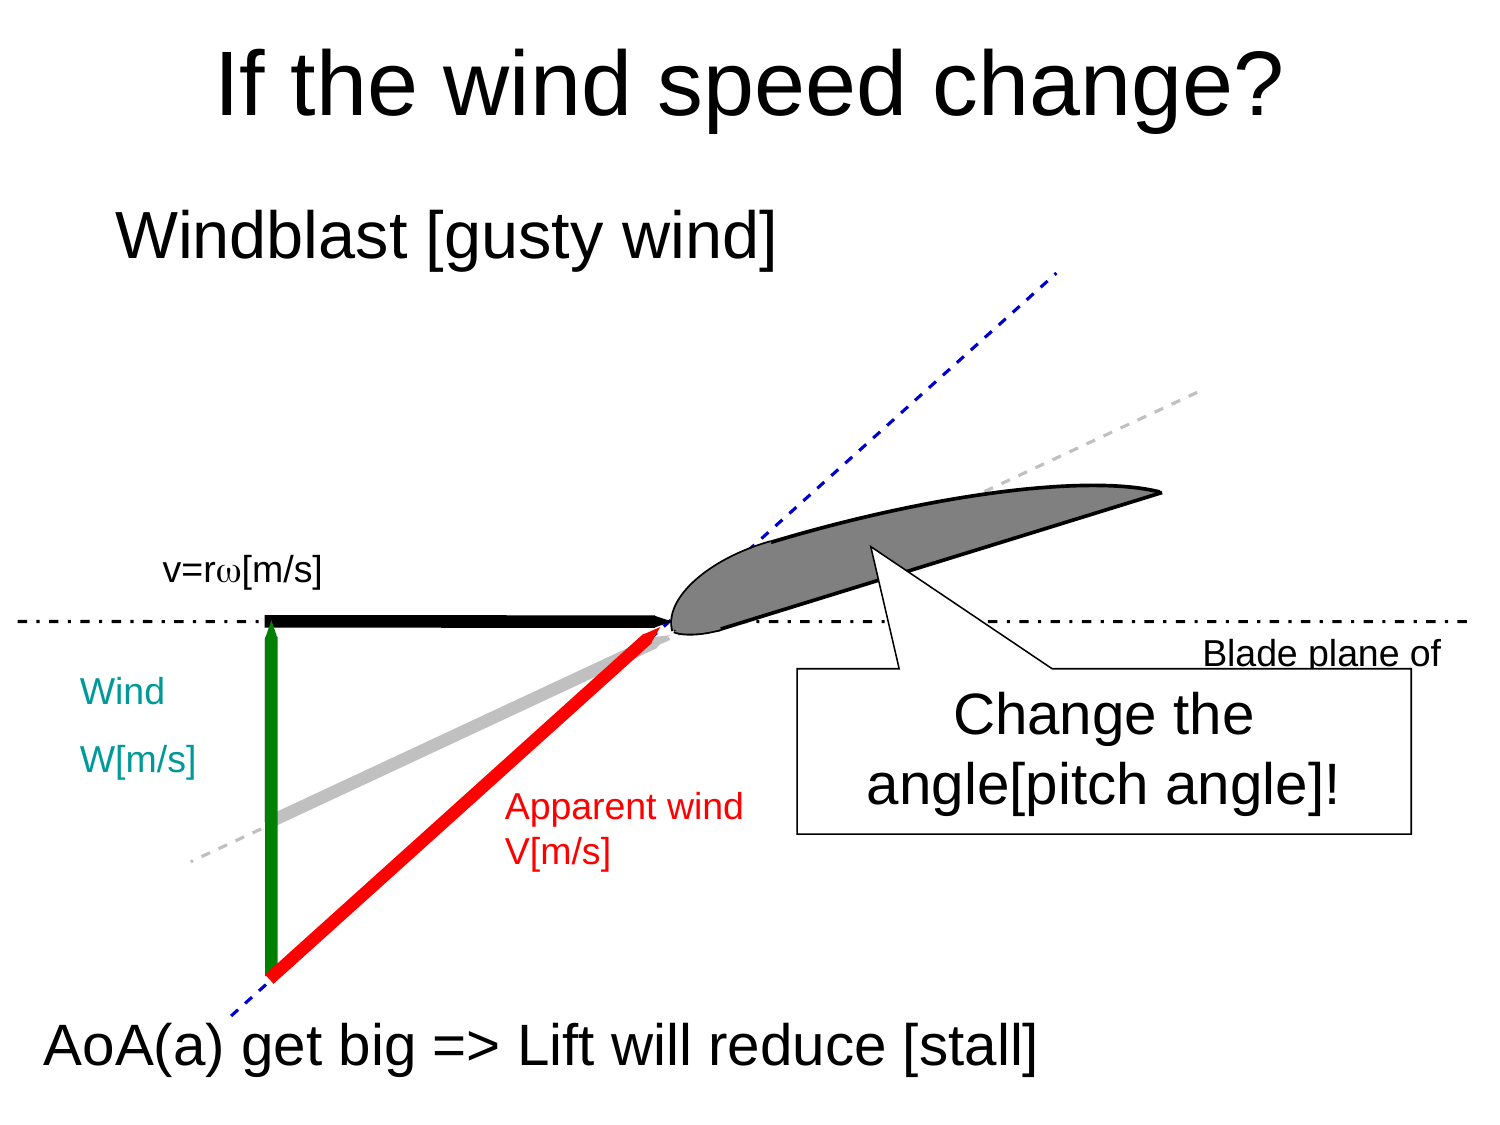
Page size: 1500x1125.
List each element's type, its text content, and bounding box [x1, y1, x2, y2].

text_box Change the angle[pitch angle]! [797, 546, 1412, 835]
text_box [672, 488, 1151, 634]
text_box Wind W[m/s] [64, 659, 231, 787]
text_box AoA(a) get big => Lift will reduce [stall] [29, 1000, 1056, 1085]
text_box v=rw[m/s] [147, 537, 609, 598]
text_box Apparent wind V[m/s] [490, 774, 1022, 881]
title If the wind speed change? [75, 0, 1426, 173]
text_box Windblast [gusty wind] [100, 185, 793, 280]
text_box Blade plane of rotation [1187, 621, 1500, 728]
